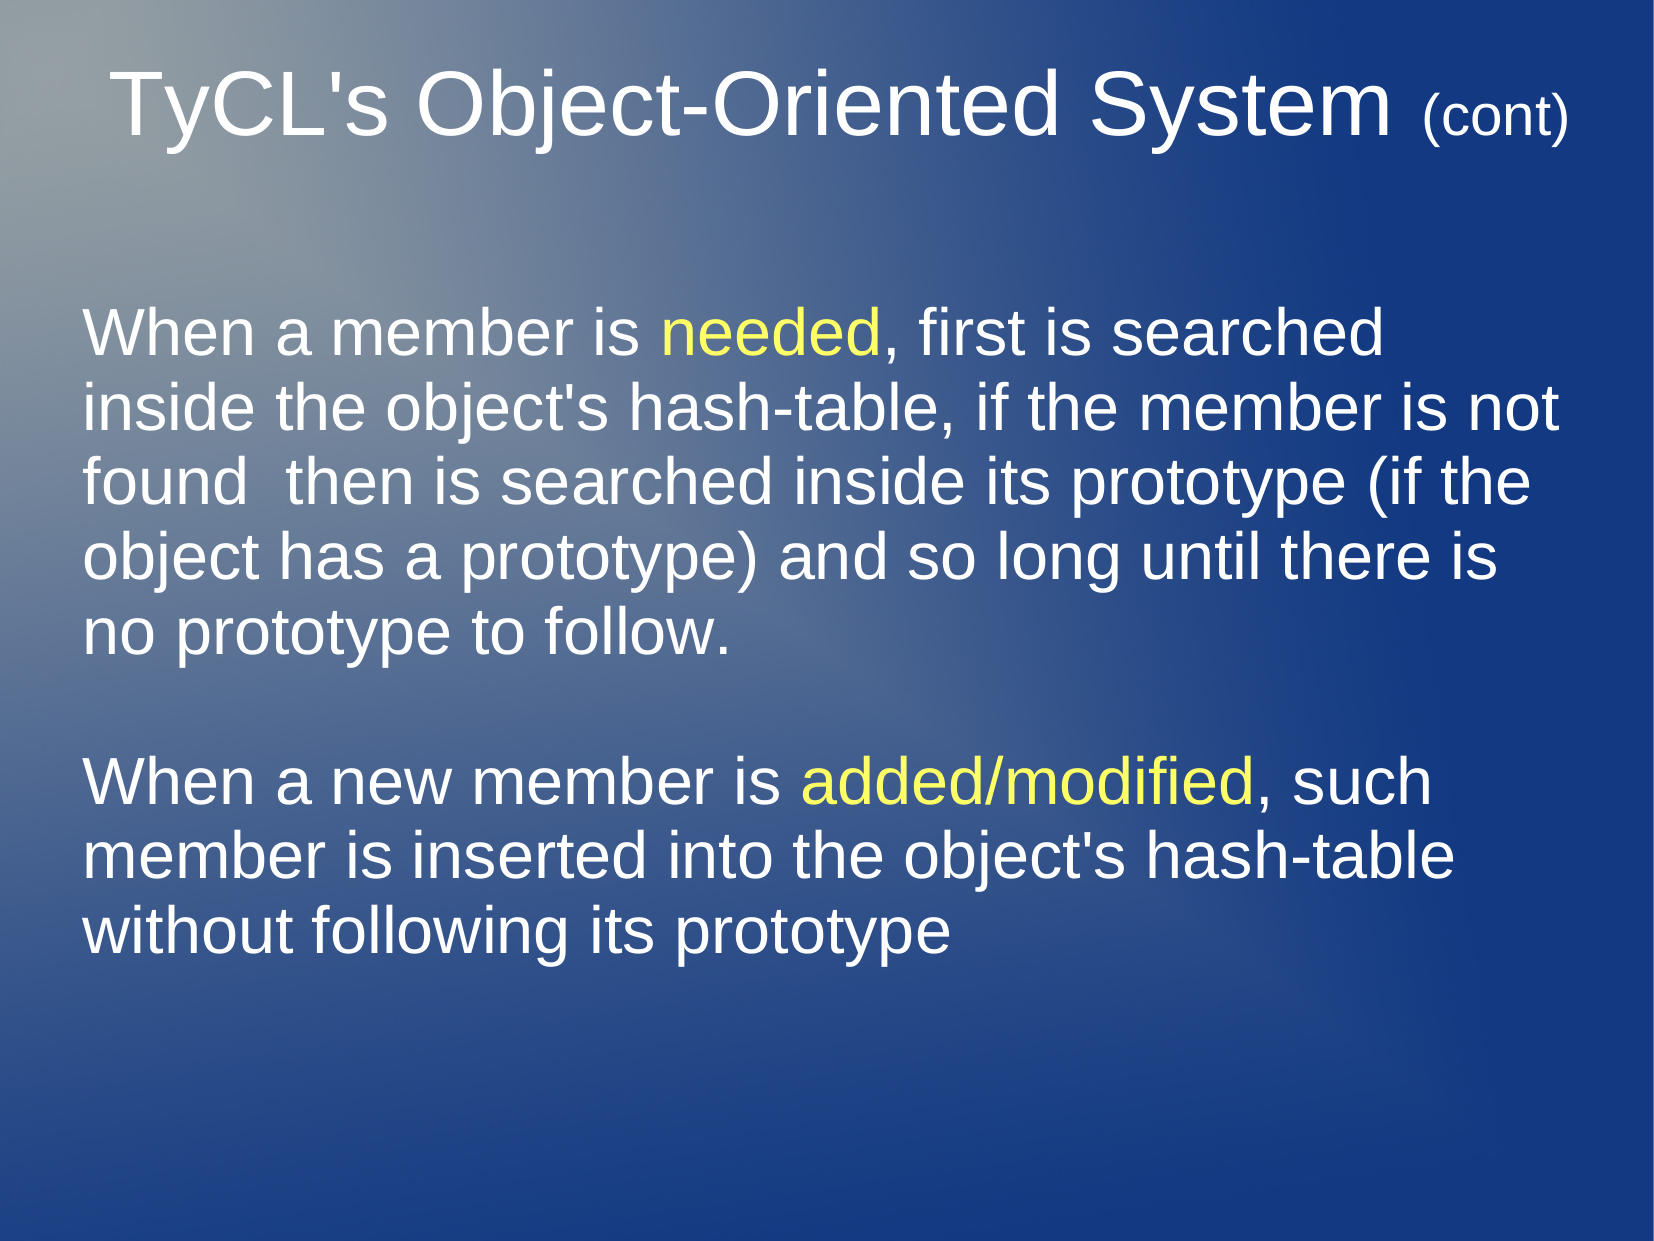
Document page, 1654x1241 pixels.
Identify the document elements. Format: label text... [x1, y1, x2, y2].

subtitle When a member is needed, first is searched inside the object's hash-table, if the member is not found then is searched inside its prototype (if the object has a prototype) and so long until there is no prototype to follow. When a new member is added/modified, such member is inserted into the object's hash-table without following its prototype [82, 233, 1571, 1166]
title TyCL's Object-Oriented System (cont) [82, 52, 1571, 155]
picture [0, 0, 1654, 1241]
